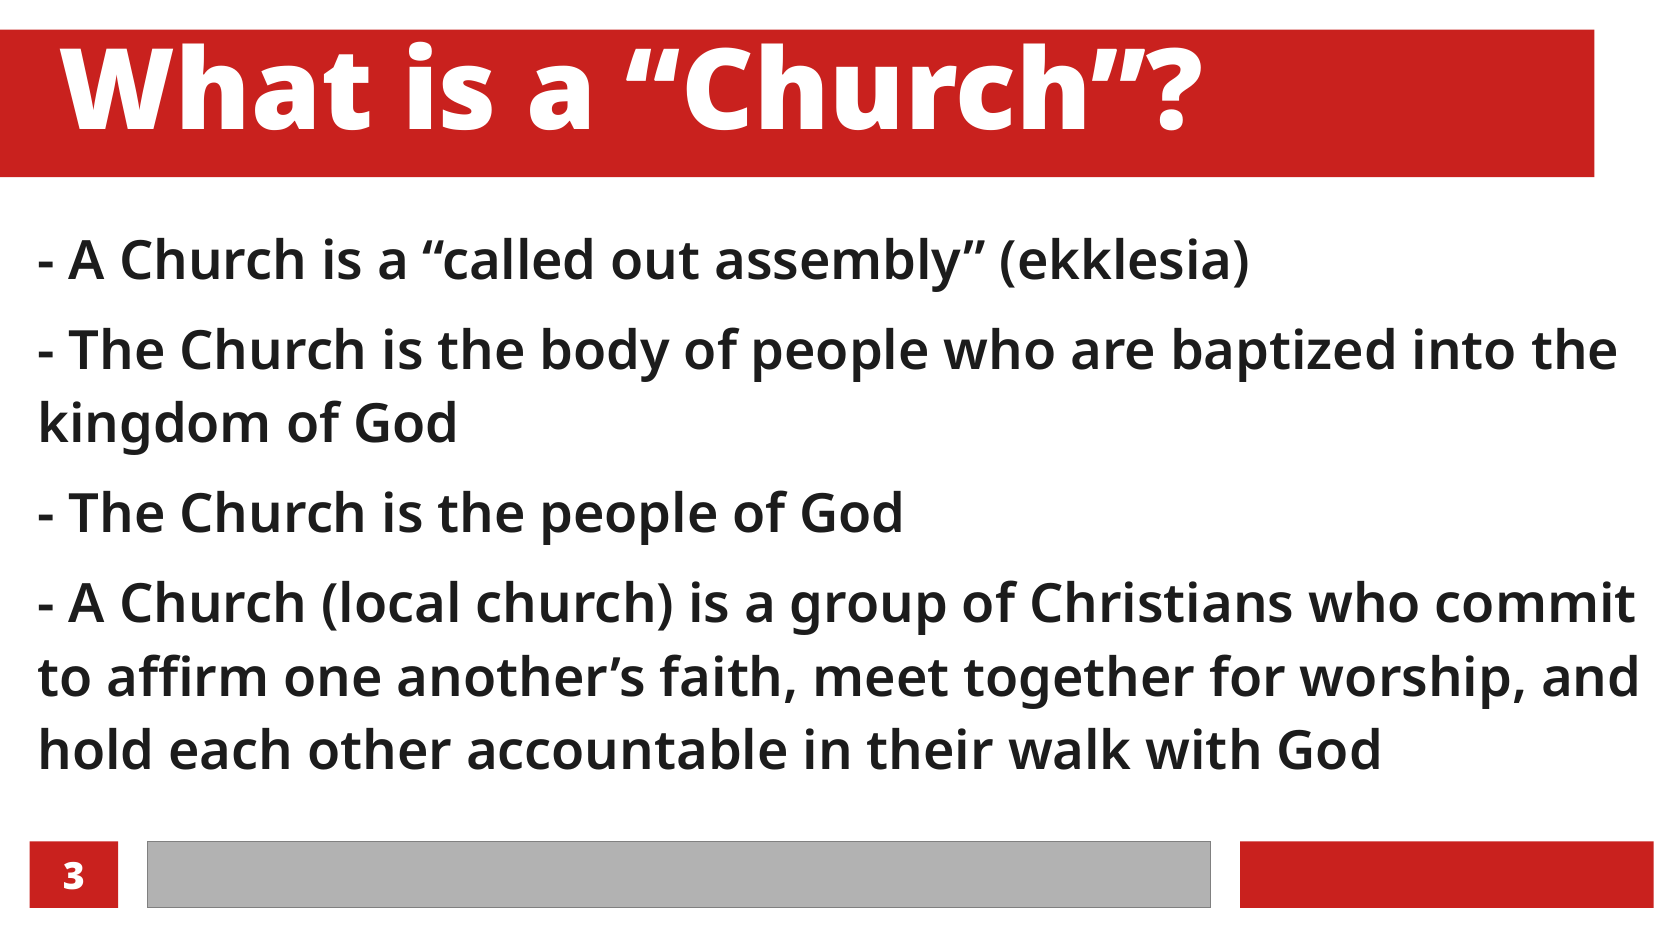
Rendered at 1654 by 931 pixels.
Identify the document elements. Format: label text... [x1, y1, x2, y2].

title What is a “Church”? [59, 44, 1595, 163]
list - A Church is a “called out assembly” (ekklesia) - The Church is the body of people who are baptized into the kingdom of God - The Church is the people of God - A Church (local church) is a group of Christians who commit to affirm one another’s faith, meet together for worship, and hold each other accountable in their walk with God [37, 221, 1651, 826]
